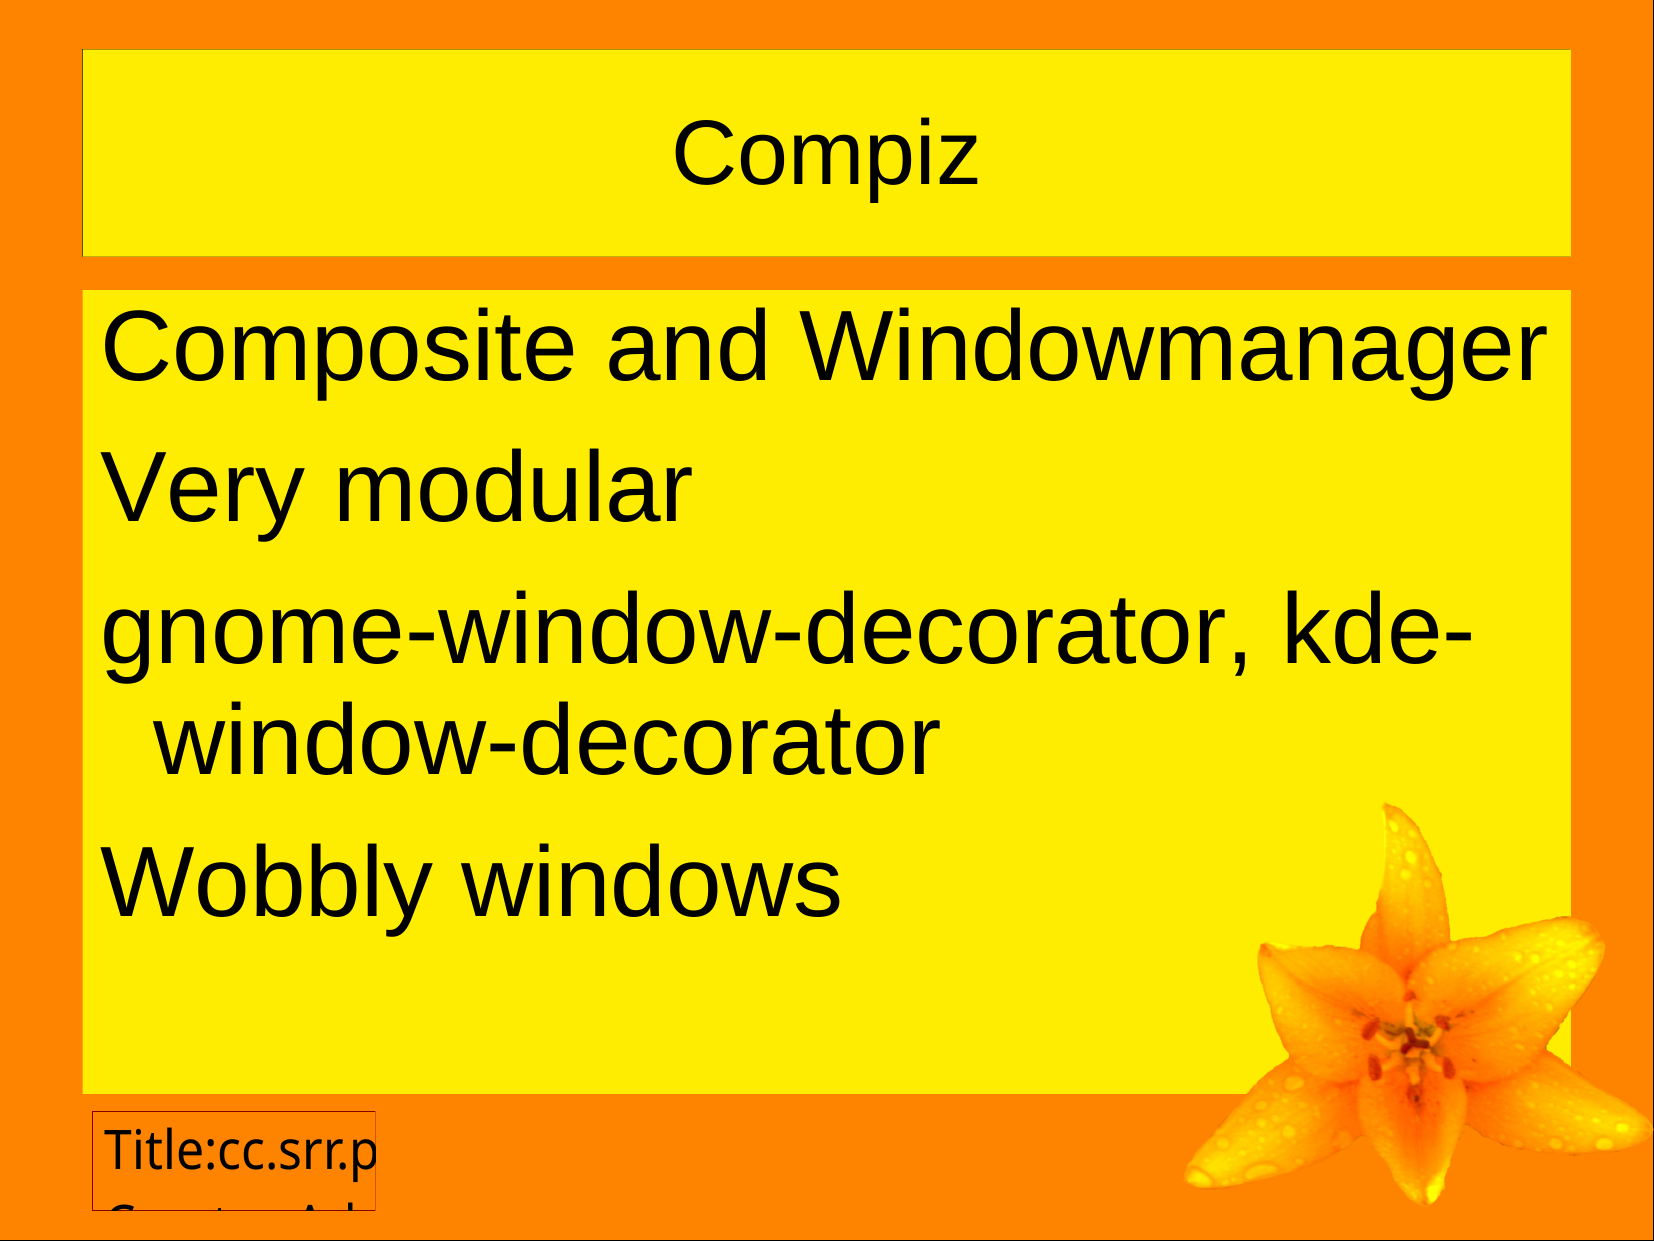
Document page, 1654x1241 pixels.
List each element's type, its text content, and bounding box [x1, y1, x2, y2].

list Composite and Windowmanager Very modular gnome-window-decorator, kde-window-decorator Wobbly windows [82, 290, 1571, 1094]
picture [1181, 767, 1654, 1241]
title Compiz [82, 49, 1571, 257]
picture [88, 1108, 376, 1211]
text_box [0, 0, 1654, 1241]
